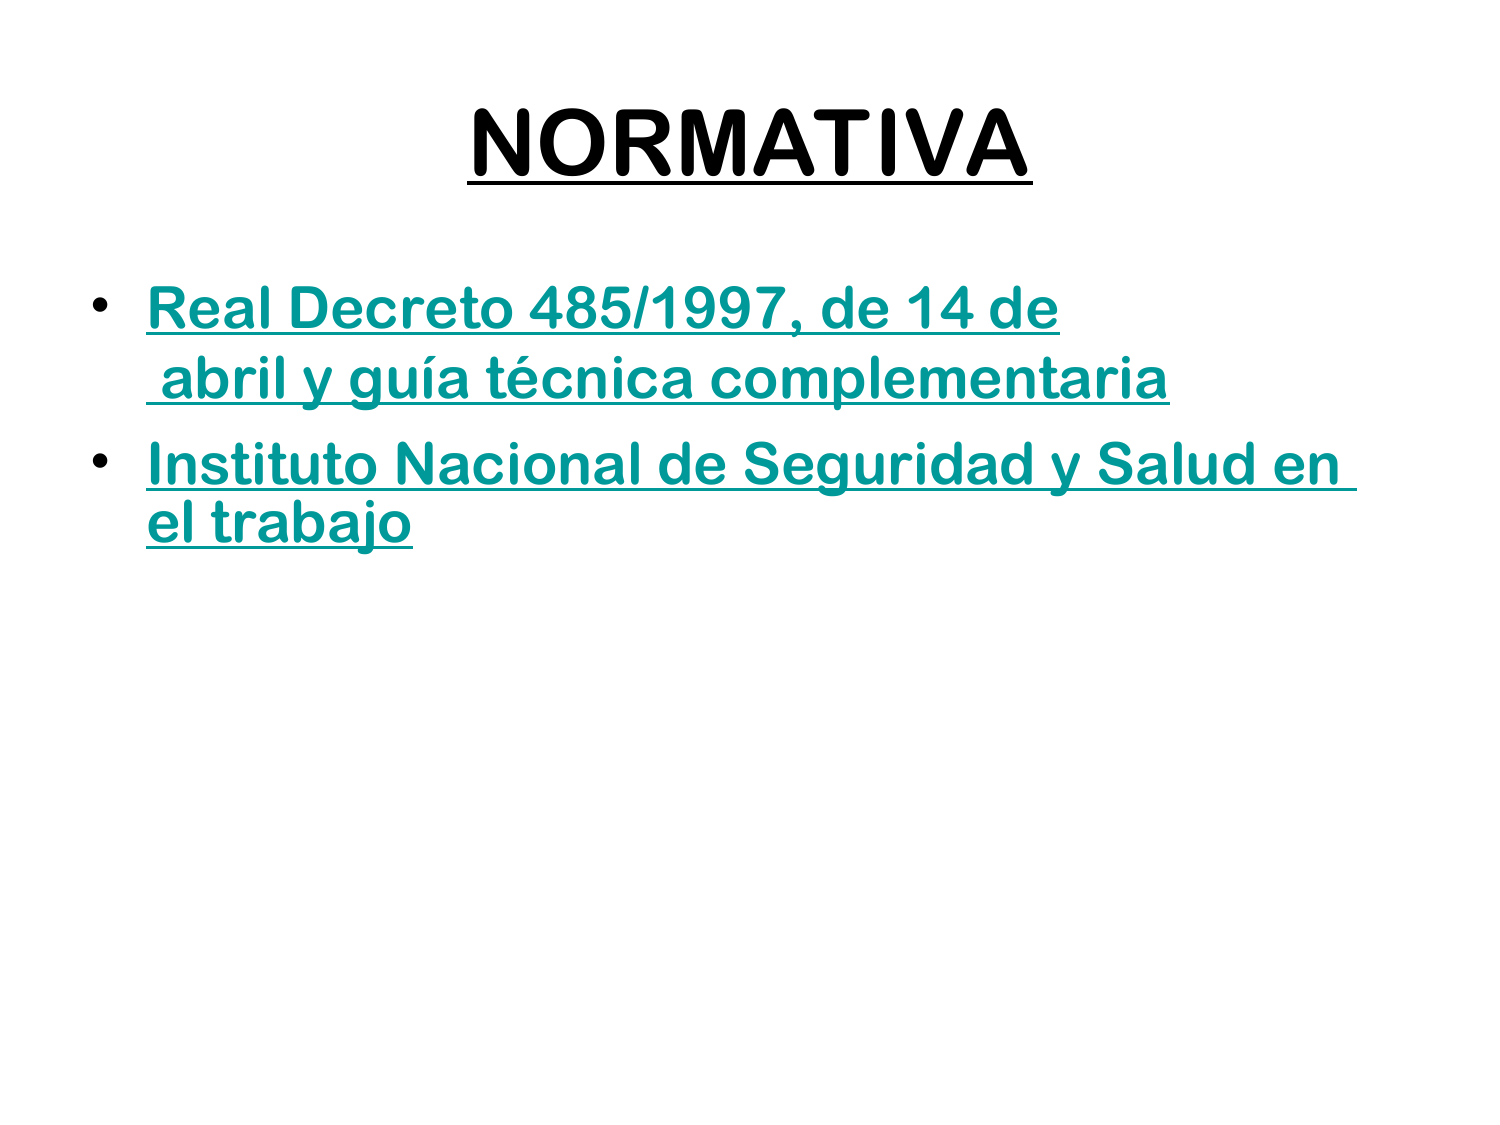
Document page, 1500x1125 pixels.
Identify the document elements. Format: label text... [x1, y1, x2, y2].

title NORMATIVA [75, 45, 1426, 233]
list Real Decreto 485/1997, de 14 de abril y guía técnica complementaria Instituto Nacional de Seguridad y Salud en el trabajo [75, 262, 1388, 1005]
